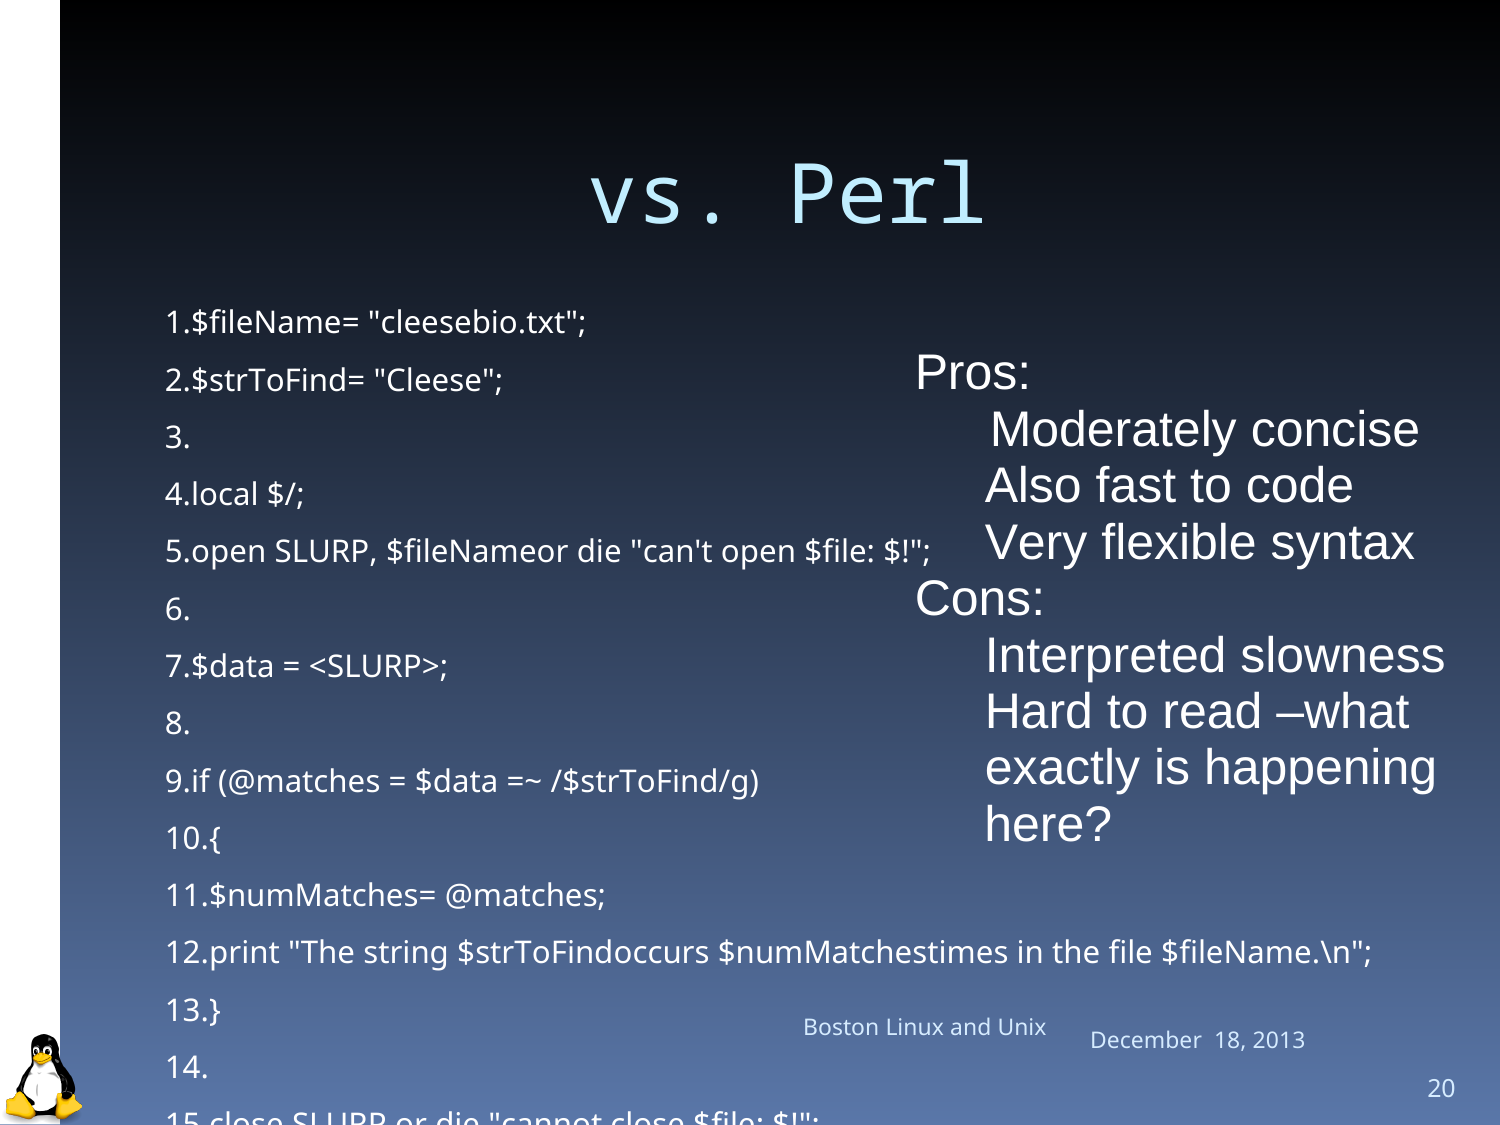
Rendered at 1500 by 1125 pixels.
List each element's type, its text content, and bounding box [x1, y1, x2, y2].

list 1.$fileName= "cleesebio.txt"; 2.$strToFind= "Cleese"; 3. 4.local $/; 5.open SLURP, $fileNameor die "can't open $file: $!"; 6. 7.$data = <SLURP>; 8. 9.if (@matches = $data =~ /$strToFind/g) 10.{ 11.$numMatches= @matches; 12.print "The string $strToFindoccurs $numMatchestimes in the file $fileName.\n"; 13.} 14. 15.close SLURP or die "cannot close $file: $!"; [149, 292, 1425, 1086]
title vs. Perl [149, 91, 1425, 292]
picture [0, 1034, 82, 1125]
text_box Pros: Moderately concise Also fast to code Very flexible syntax Cons: Interpreted slowness Hard to read –what exactly is happening here? [900, 337, 1463, 860]
